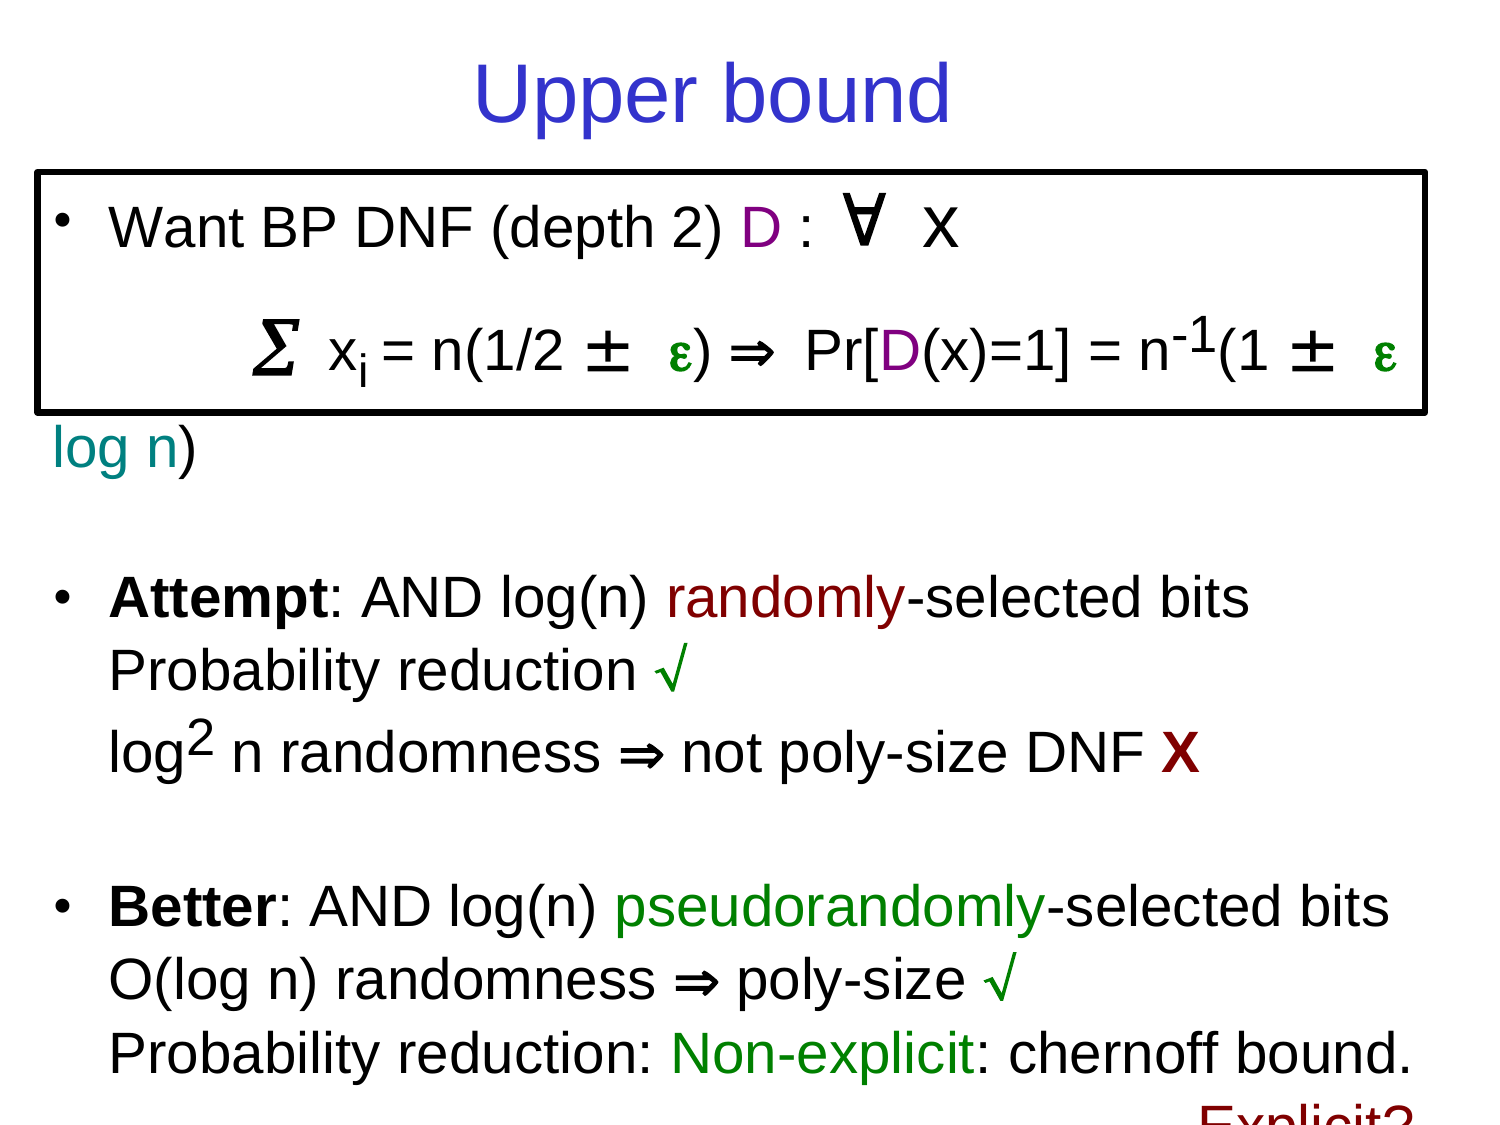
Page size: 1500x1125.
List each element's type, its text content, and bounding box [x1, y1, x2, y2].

list Want BP DNF (depth 2) D :  x  xi = n(1/2  )  Pr[D(x)=1] = n-1(1   log n) Attempt: AND log(n) randomly-selected bits Probability reduction  log2 n randomness  not poly-size DNF X Better: AND log(n) pseudorandomly-selected bits O(log n) randomness  poly-size  Probability reduction: Non-explicit: chernoff bound. Explicit? [41, 175, 1422, 409]
list Want BP DNF (depth 2) D :  x  xi = n(1/2  )  Pr[D(x)=1] = n-1(1   log n) Attempt: AND log(n) randomly-selected bits Probability reduction  log2 n randomness  not poly-size DNF X Better: AND log(n) pseudorandomly-selected bits O(log n) randomness  poly-size  Probability reduction: Non-explicit: chernoff bound. Explicit? [37, 75, 1500, 1125]
title Upper bound [75, 0, 1351, 75]
